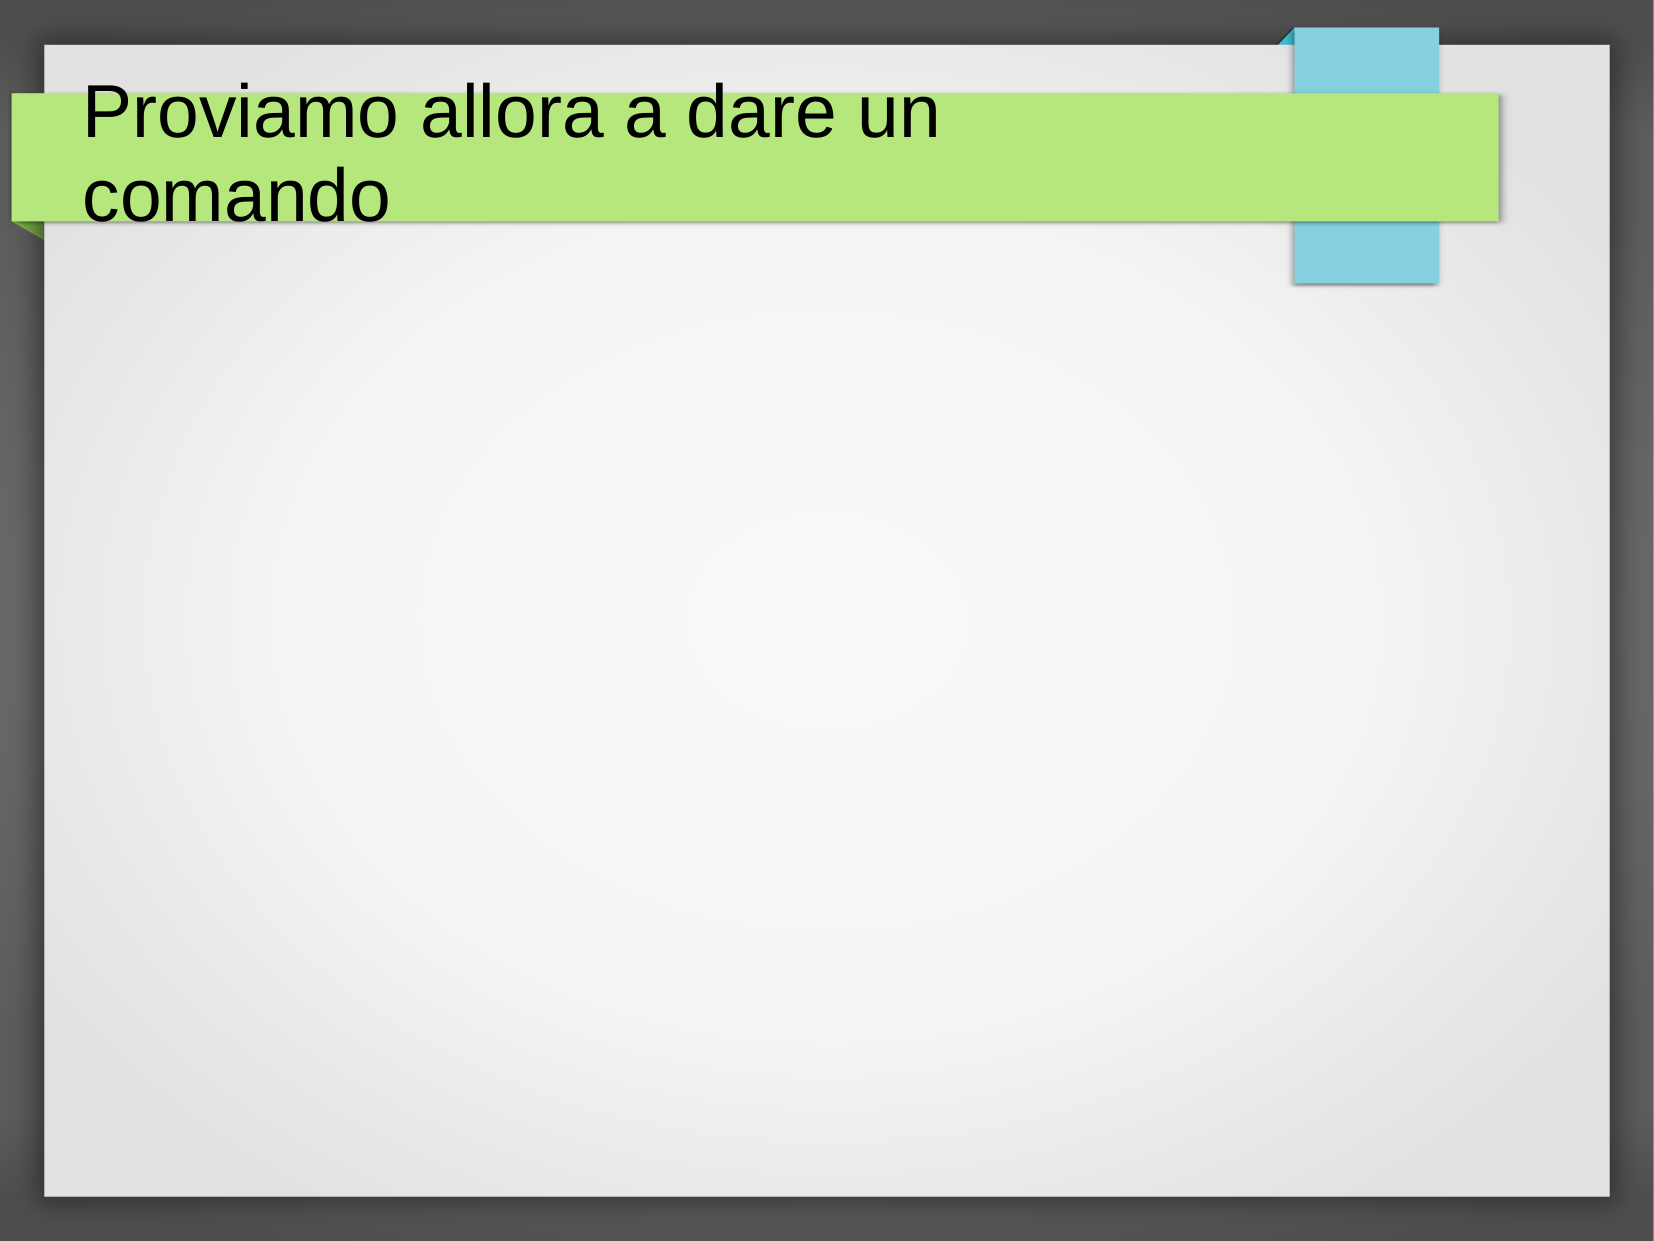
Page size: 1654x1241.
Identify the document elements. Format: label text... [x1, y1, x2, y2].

title Proviamo allora a dare un comando [82, 69, 1264, 238]
picture [0, 0, 1654, 1241]
